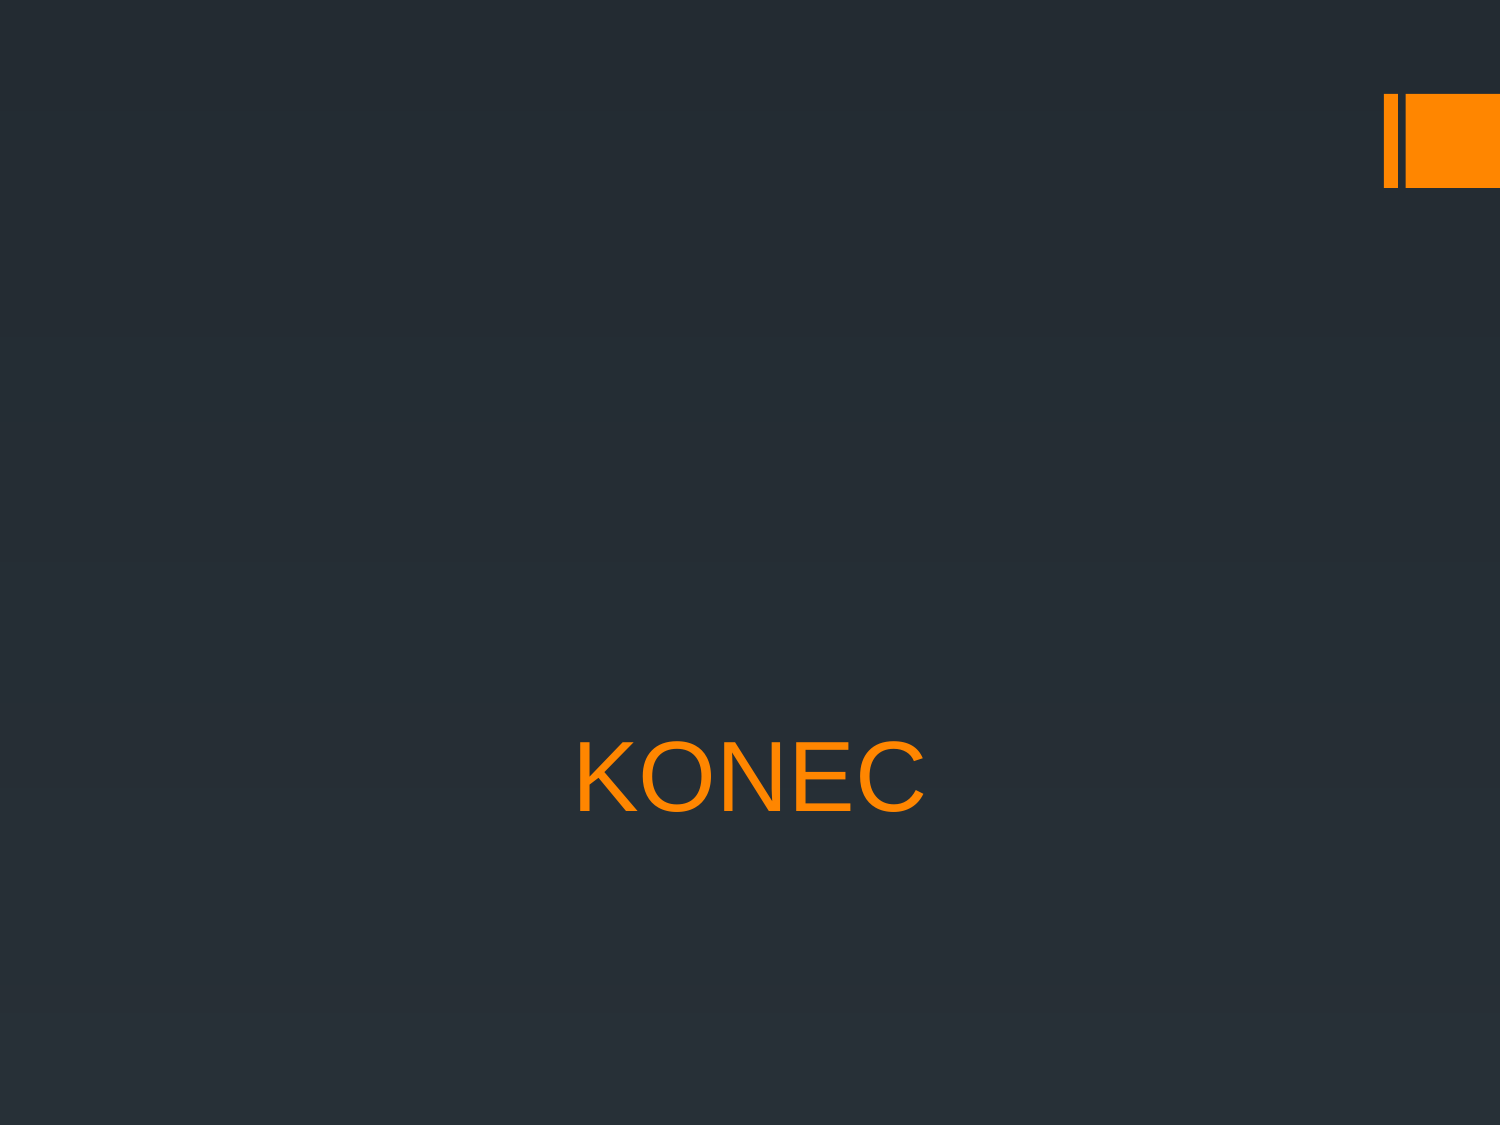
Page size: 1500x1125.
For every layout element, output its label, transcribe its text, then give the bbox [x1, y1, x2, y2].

title KONEC [150, 412, 1350, 839]
